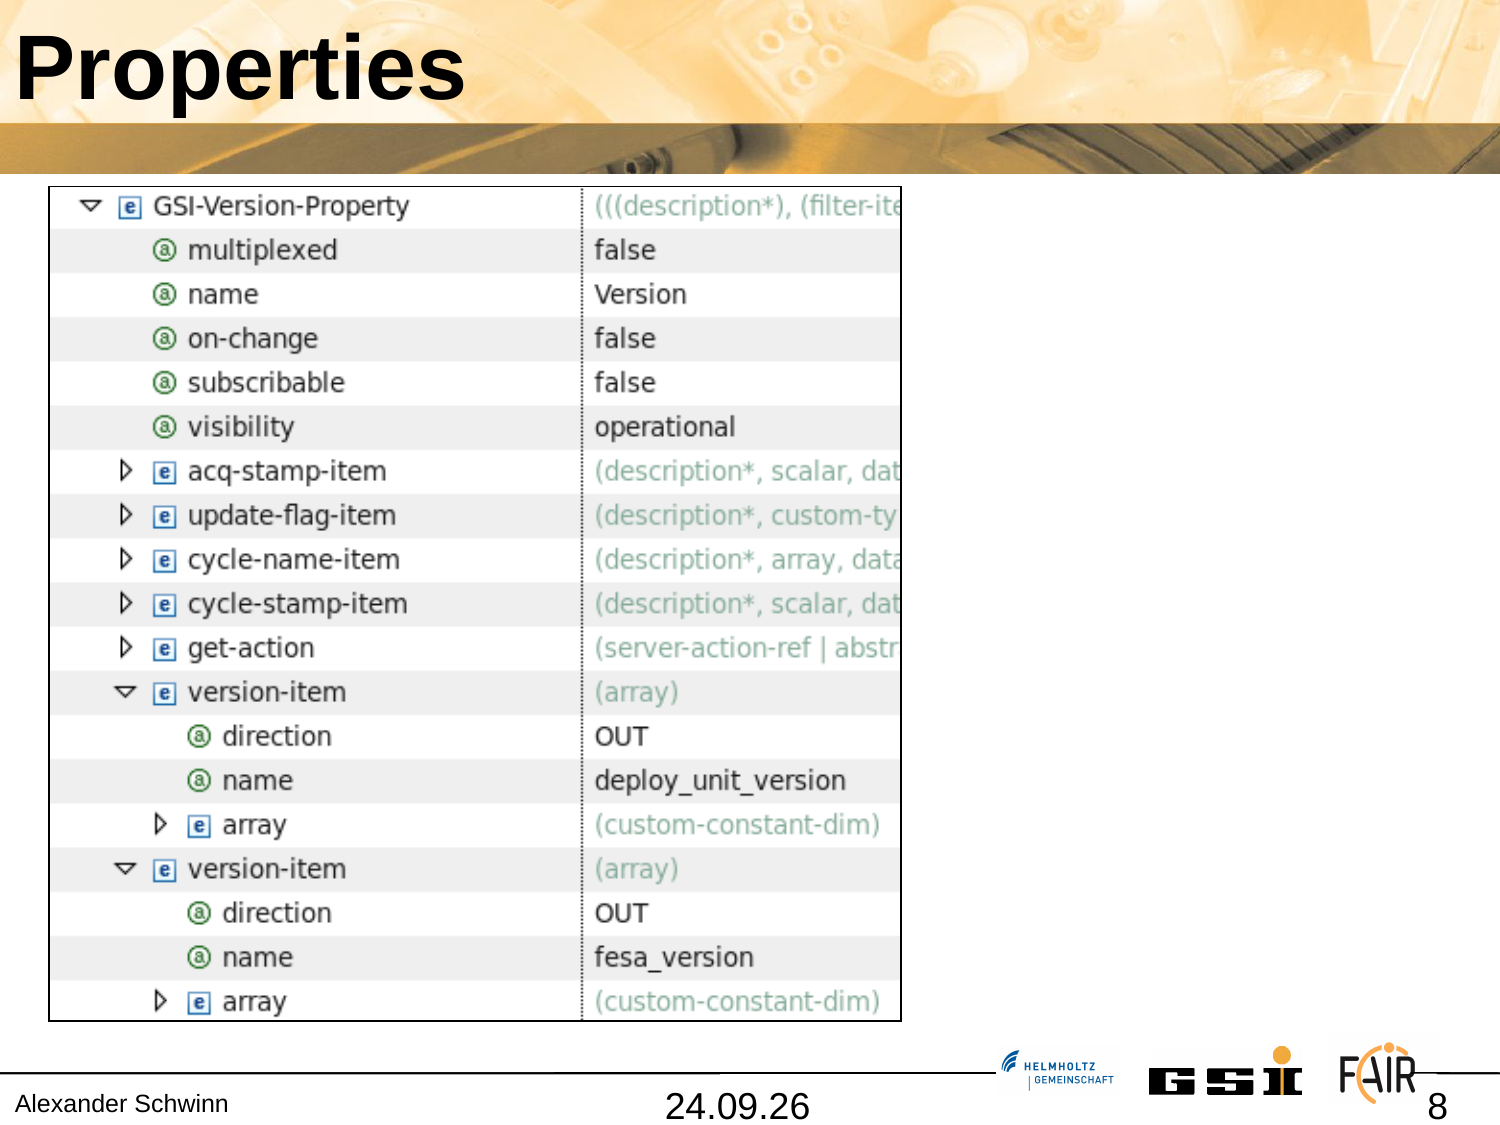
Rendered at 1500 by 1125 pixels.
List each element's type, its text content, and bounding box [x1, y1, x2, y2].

picture [0, 126, 1500, 175]
picture [50, 187, 901, 1021]
picture [996, 1046, 1121, 1095]
picture [1433, 1095, 1439, 1104]
title Properties [0, 0, 1500, 126]
picture [1328, 1034, 1439, 1106]
picture [1149, 1046, 1302, 1095]
